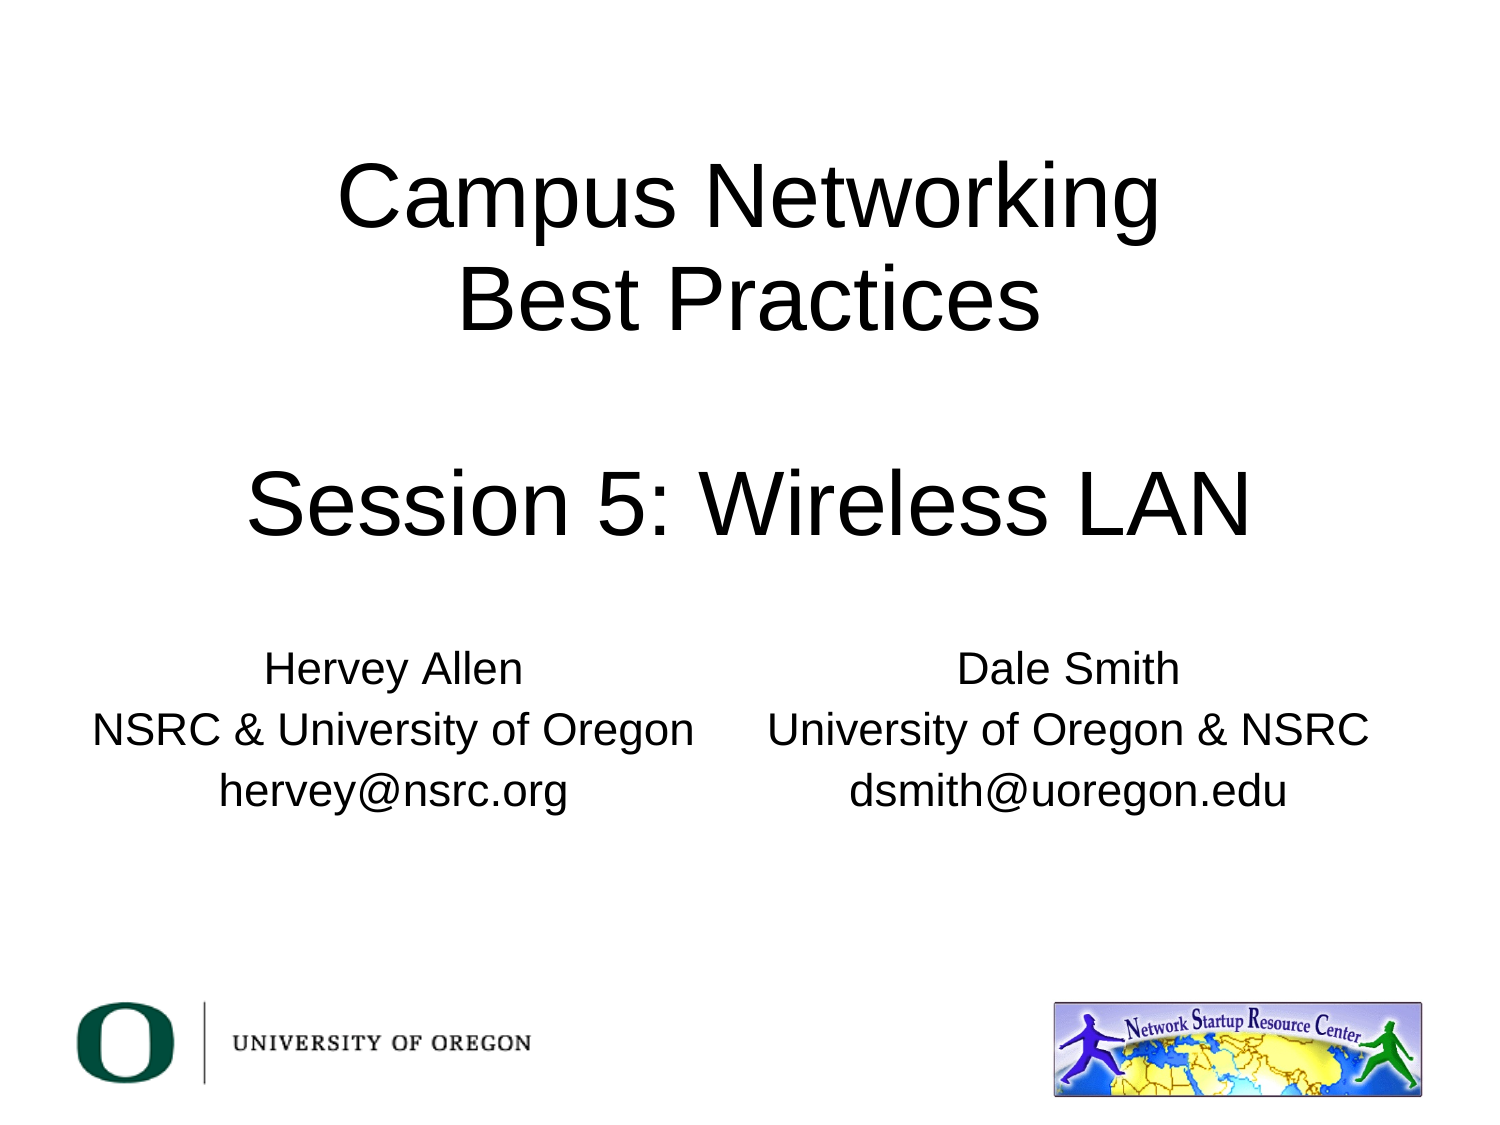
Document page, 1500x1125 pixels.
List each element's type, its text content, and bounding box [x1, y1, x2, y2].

text_box Dale Smith University of Oregon & NSRC dsmith@uoregon.edu [749, 637, 1388, 863]
picture [1050, 999, 1426, 1100]
text_box Hervey Allen NSRC & University of Oregon hervey@nsrc.org [74, 637, 713, 863]
title Campus Networking Best Practices Session 5: Wireless LAN [112, 137, 1388, 563]
picture [62, 998, 546, 1088]
